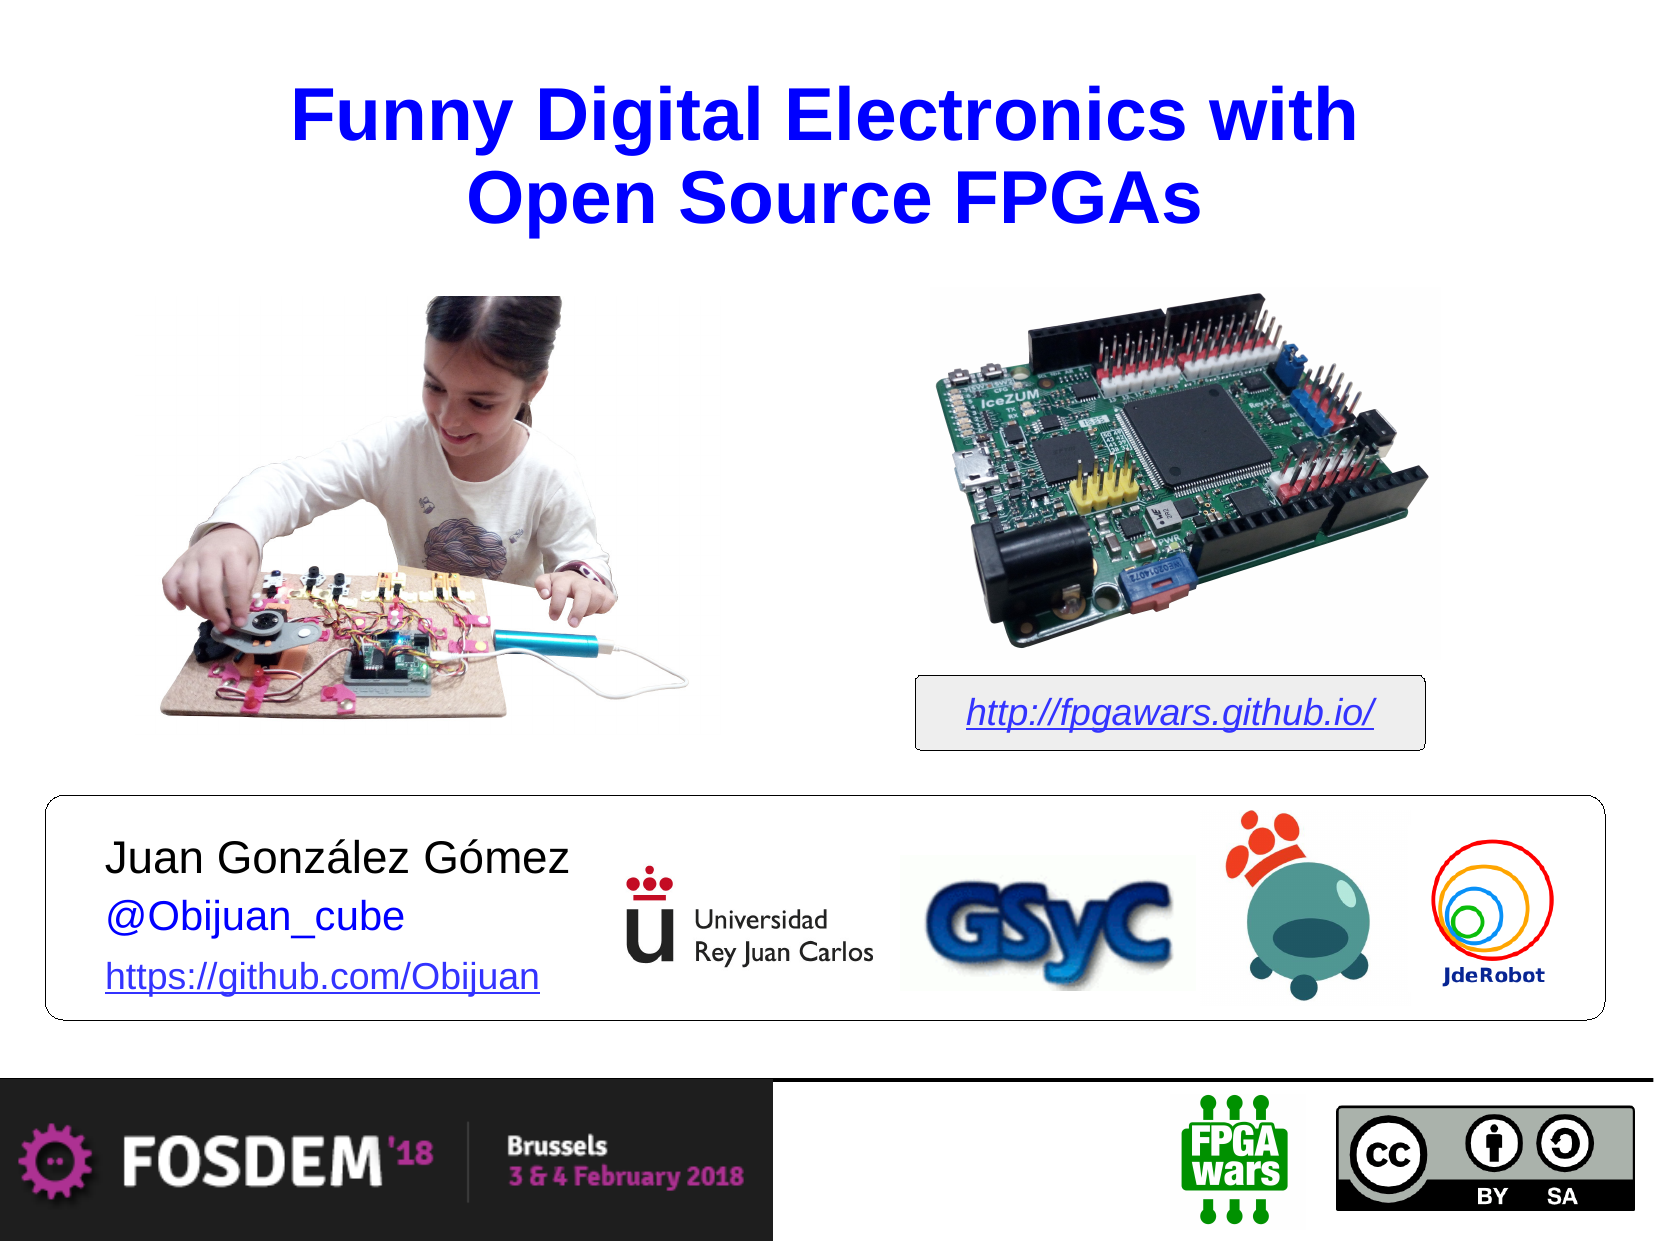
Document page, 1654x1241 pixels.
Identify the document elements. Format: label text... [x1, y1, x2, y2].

title Funny Digital Electronics with Open Source FPGAs [165, 45, 1486, 268]
picture [900, 855, 1196, 991]
picture [610, 855, 886, 976]
picture [1336, 1094, 1636, 1221]
text_box [45, 795, 1606, 1021]
text_box Juan González Gómez [90, 825, 601, 916]
text_box https://github.com/Obijuan [90, 948, 556, 1006]
picture [1170, 1094, 1306, 1230]
text_box http://fpgawars.github.io/ [915, 675, 1426, 751]
picture [0, 1079, 773, 1241]
picture [1200, 810, 1576, 1006]
picture [135, 296, 721, 736]
text_box @Obijuan_cube [90, 885, 451, 961]
picture [930, 287, 1441, 661]
